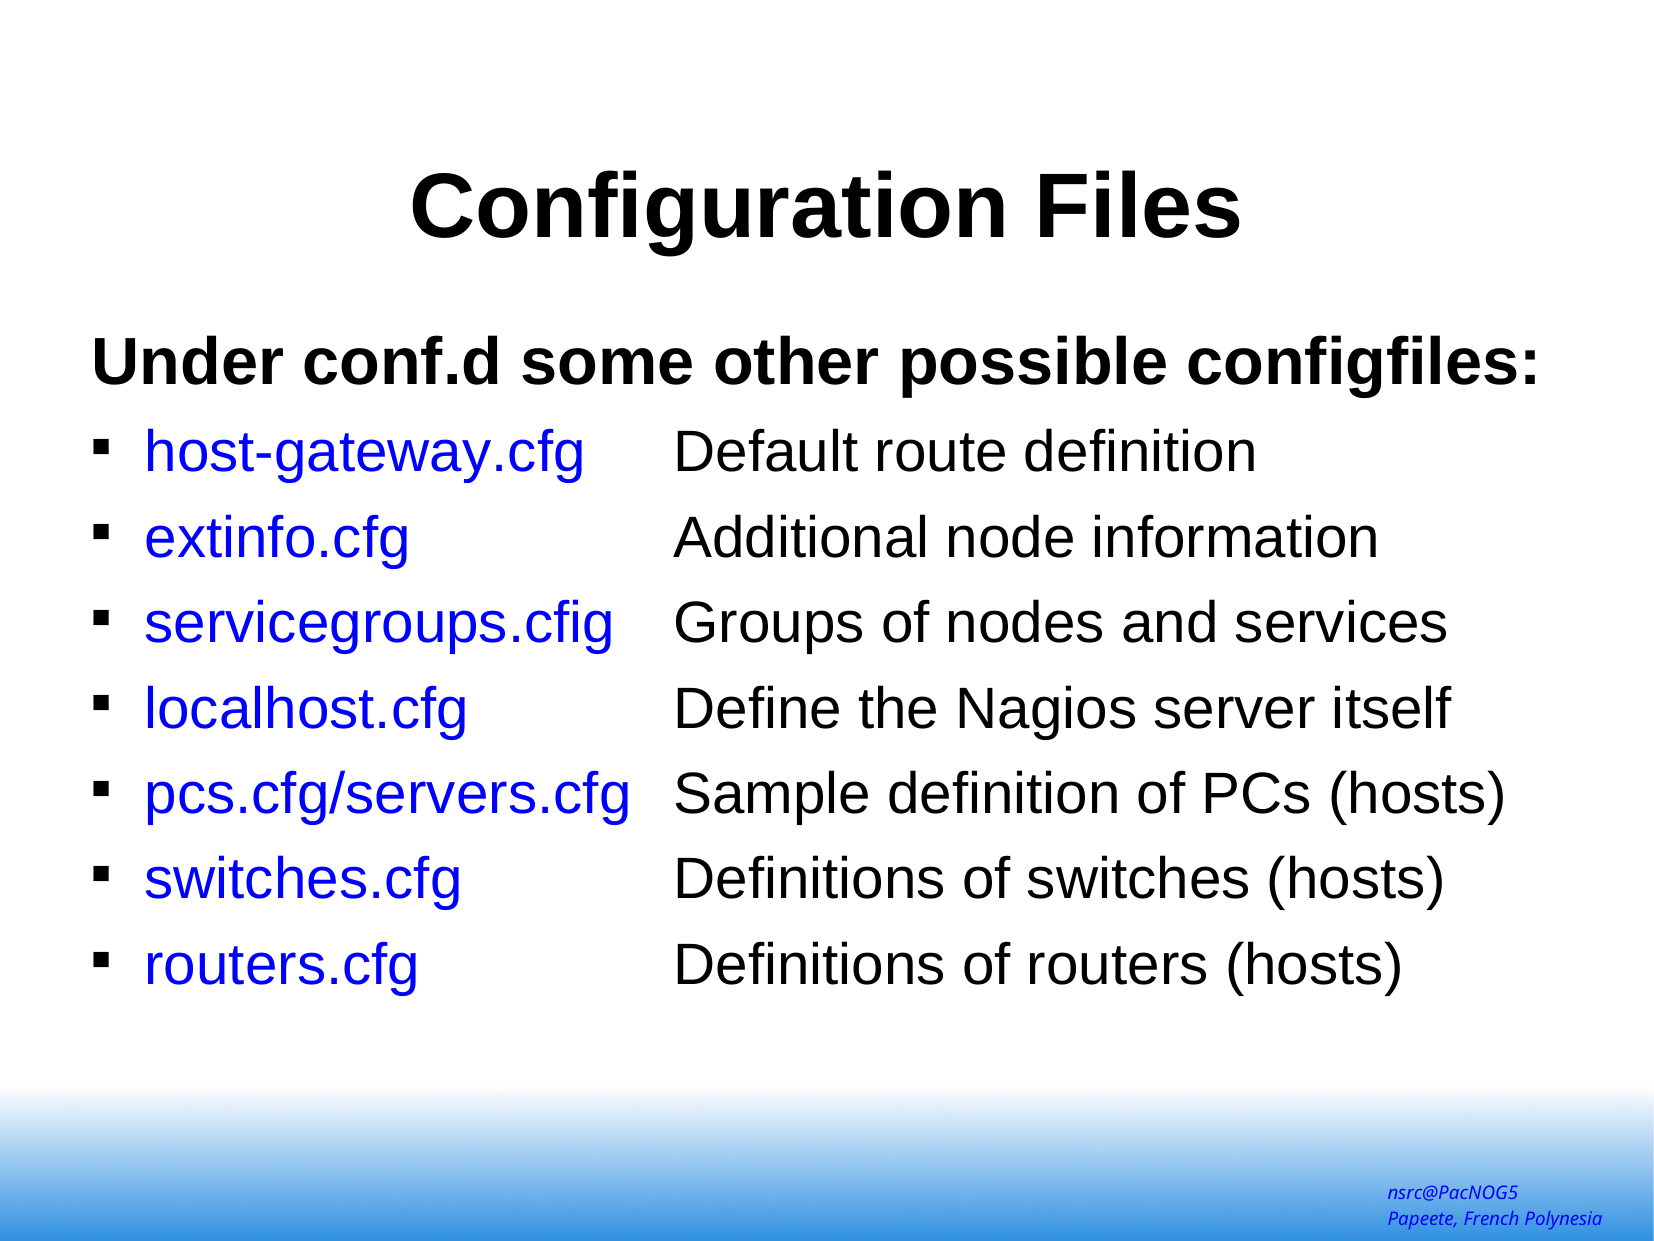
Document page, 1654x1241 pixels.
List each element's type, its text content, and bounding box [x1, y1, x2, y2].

picture [1484, 1190, 1492, 1198]
title Configuration Files [121, 102, 1534, 310]
list Under conf.d some other possible configfiles: host-gateway.cfg Default route definition extinfo.cfg Additional node information servicegroups.cfig Groups of nodes and services localhost.cfg Define the Nagios server itself pcs.cfg/servers.cfg Sample definition of PCs (hosts) switches.cfg Definitions of switches (hosts) routers.cfg Definitions of routers (hosts) [74, 332, 1572, 1190]
picture [1451, 1190, 1456, 1198]
picture [0, 1083, 1654, 1241]
